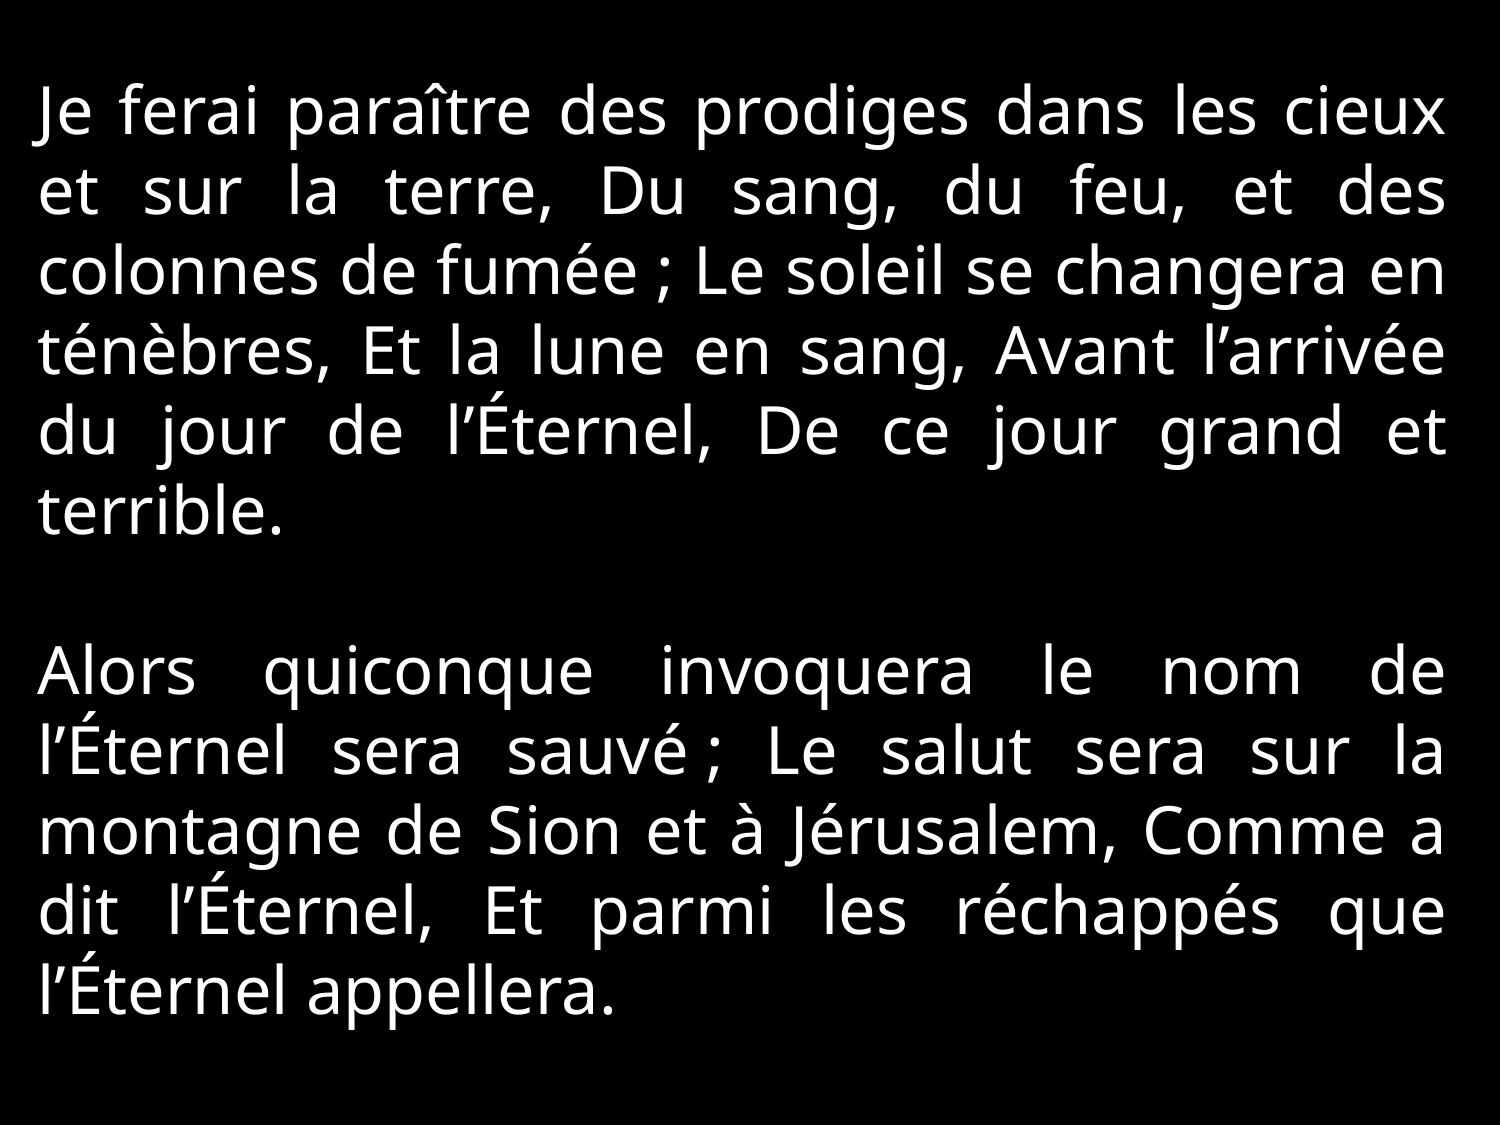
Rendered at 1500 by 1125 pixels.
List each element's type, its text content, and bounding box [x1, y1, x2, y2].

text_box Je ferai paraître des prodiges dans les cieux et sur la terre, Du sang, du feu, et des colonnes de fumée ; Le soleil se changera en ténèbres, Et la lune en sang, Avant l’arrivée du jour de l’Éternel, De ce jour grand et terrible. Alors quiconque invoquera le nom de l’Éternel sera sauvé ; Le salut sera sur la montagne de Sion et à Jérusalem, Comme a dit l’Éternel, Et parmi les réchappés que l’Éternel appellera. [23, 60, 1464, 1036]
